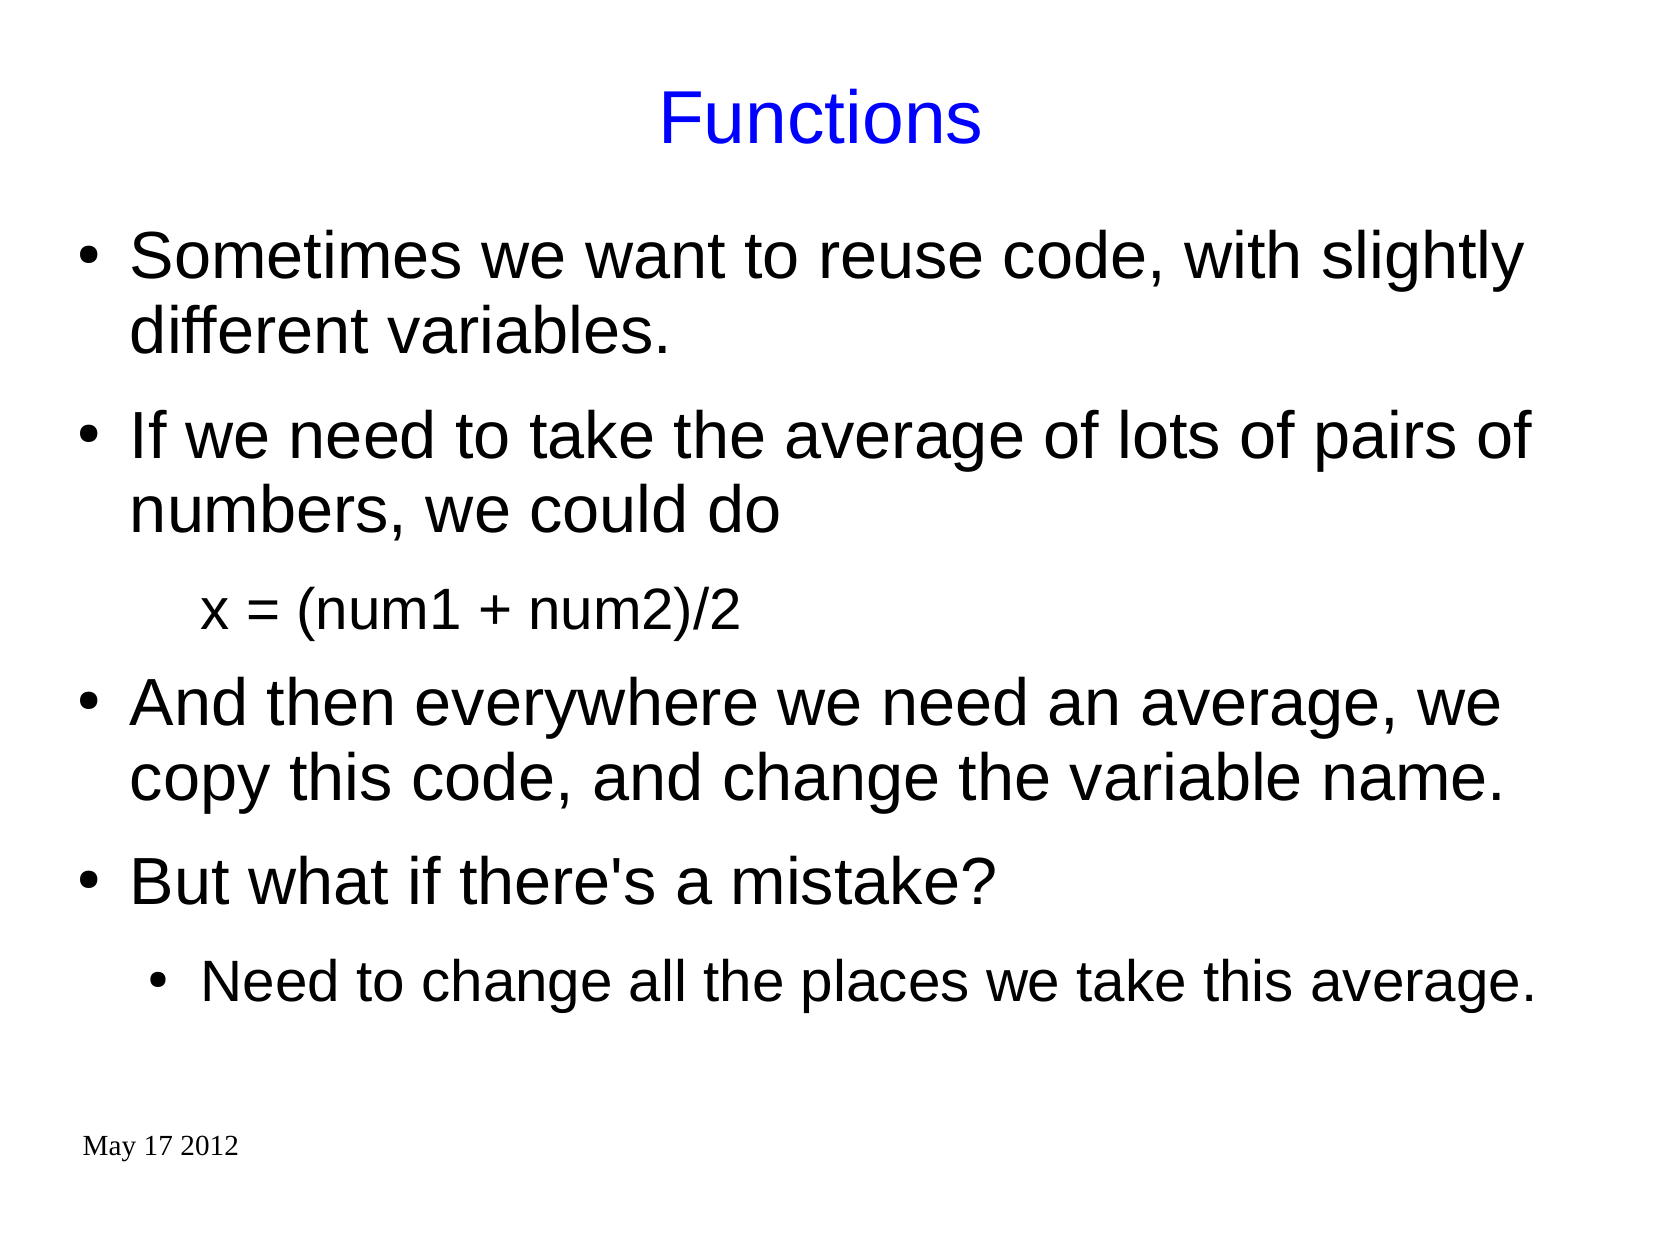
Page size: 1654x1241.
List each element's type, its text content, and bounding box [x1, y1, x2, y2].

title Functions [76, 58, 1565, 178]
list Sometimes we want to reuse code, with slightly different variables. If we need to take the average of lots of pairs of numbers, we could do x = (num1 + num2)/2 And then everywhere we need an average, we copy this code, and change the variable name. But what if there's a mistake? Need to change all the places we take this average. [59, 218, 1548, 1038]
